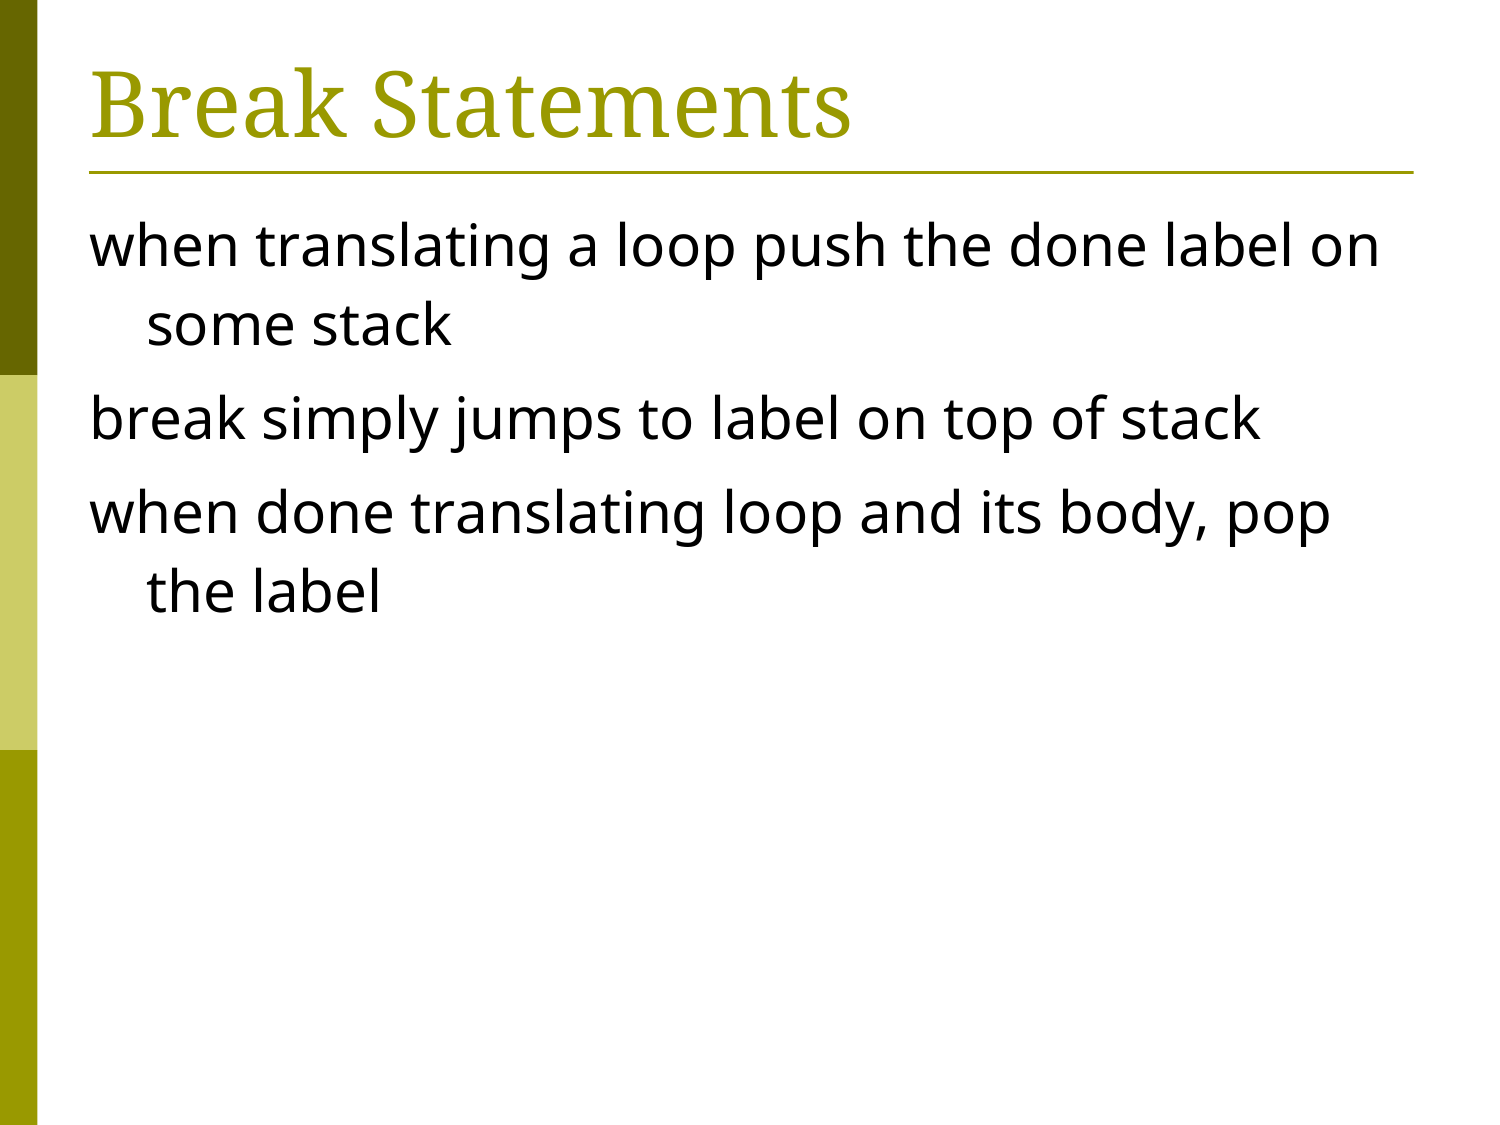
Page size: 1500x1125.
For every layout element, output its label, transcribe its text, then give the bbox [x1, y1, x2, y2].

list when translating a loop push the done label on some stack break simply jumps to label on top of stack when done translating loop and its body, pop the label [75, 196, 1426, 1006]
title Break Statements [75, 45, 1426, 173]
